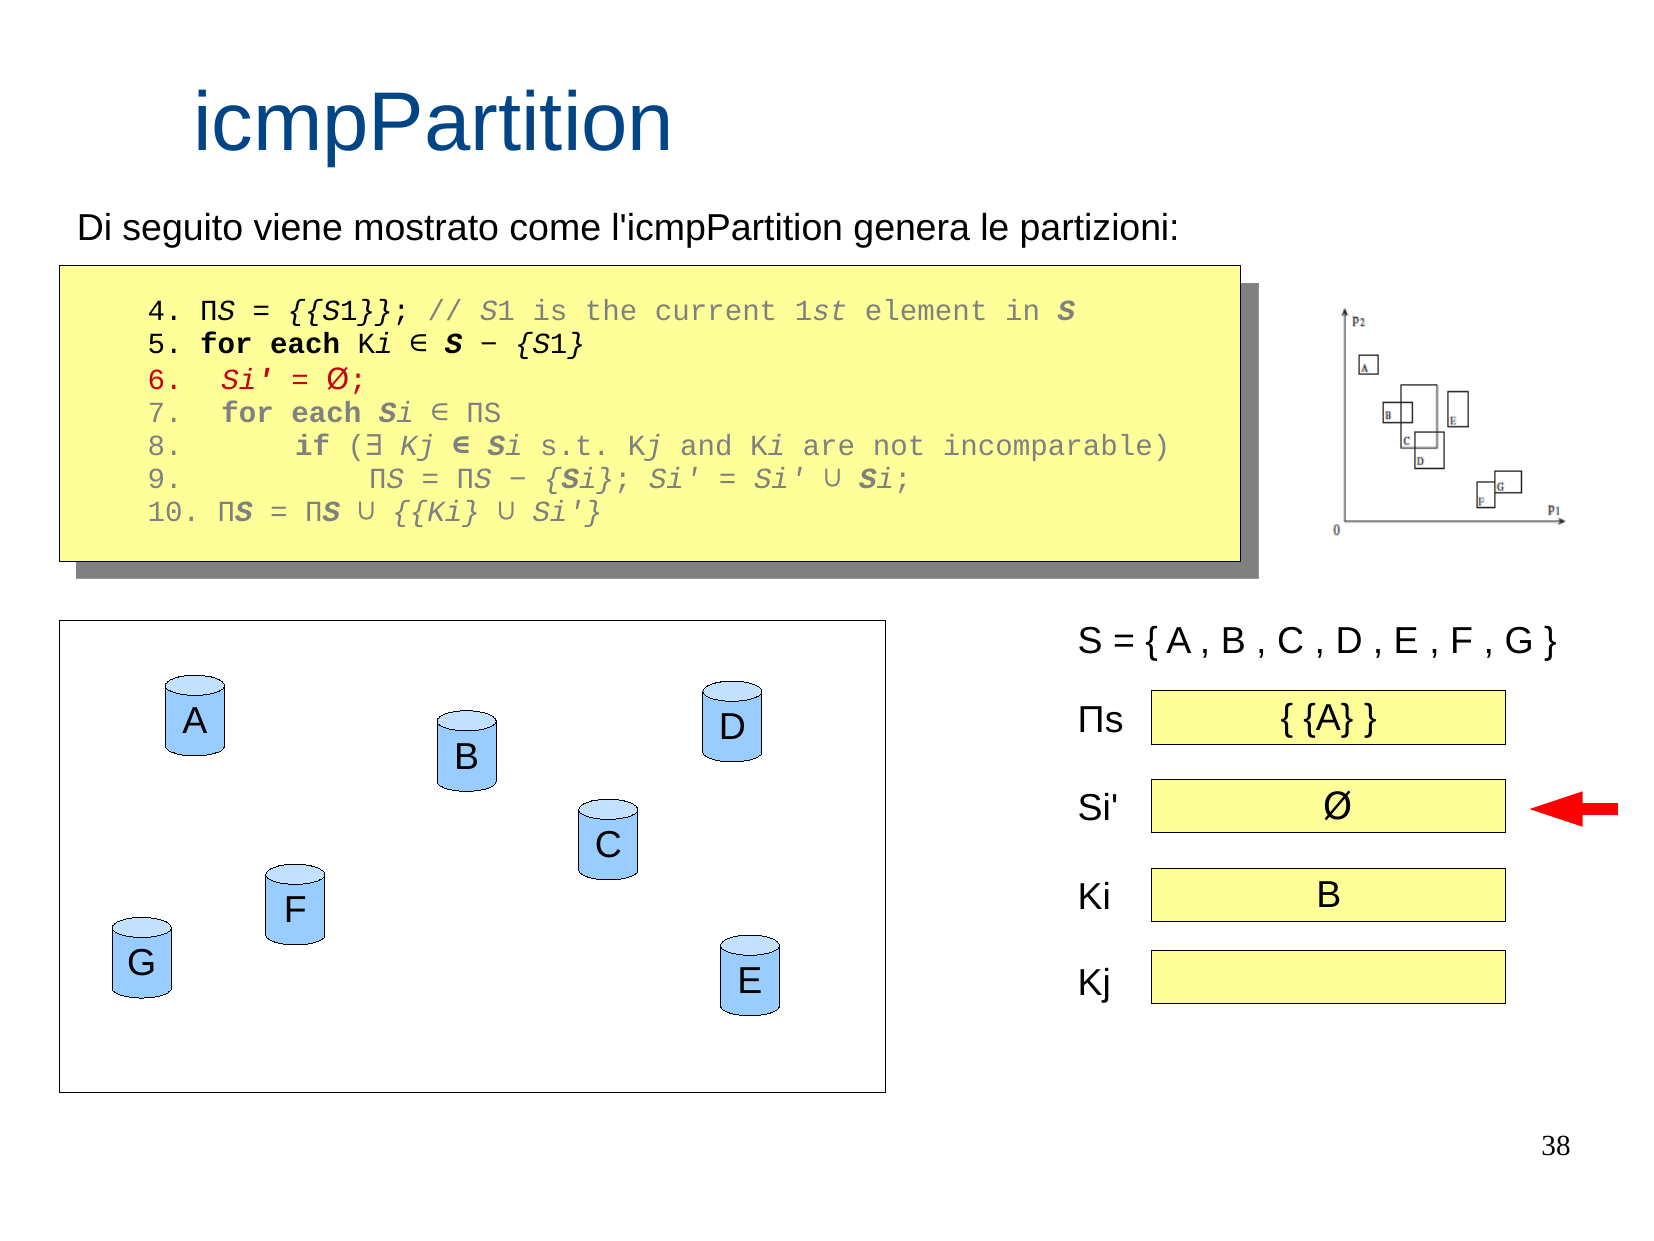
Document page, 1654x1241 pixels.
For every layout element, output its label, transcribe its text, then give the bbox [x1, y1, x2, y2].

text_box [1151, 950, 1506, 1004]
text_box F [265, 876, 325, 945]
text_box { {A} } [1151, 690, 1506, 745]
text_box D [702, 692, 762, 762]
text_box G [112, 929, 172, 999]
text_box Πs [1062, 690, 1152, 748]
list Di seguito viene mostrato come l'icmpPartition genera le partizioni: [59, 206, 1388, 254]
text_box Si' [1062, 779, 1152, 837]
text_box Kj [1062, 954, 1152, 1012]
text_box A [165, 687, 225, 756]
text_box C [578, 811, 638, 880]
text_box Ki [1062, 868, 1152, 925]
text_box 4. ΠS = {{S1}}; // S1 is the current 1st element in S 5. for each Ki ∈ S − {S1} 6. Si' = Ø; 7. for each Si ∈ ΠS 8. if (∃ Kj ∈ Si s.t. Kj and Ki are not incomparable) 9. ΠS = ΠS − {Si}; Si' = Si' ∪ Si; 10. ΠS = ΠS ∪ {{Ki} ∪ Si'} [59, 265, 1241, 562]
picture [1299, 290, 1625, 562]
text_box B [1151, 868, 1506, 922]
title icmpPartition [193, 33, 1567, 210]
text_box E [720, 947, 780, 1016]
text_box Ø [1151, 779, 1506, 833]
text_box S = { A , B , C , D , E , F , G } [1062, 611, 1571, 669]
text_box B [437, 722, 497, 792]
